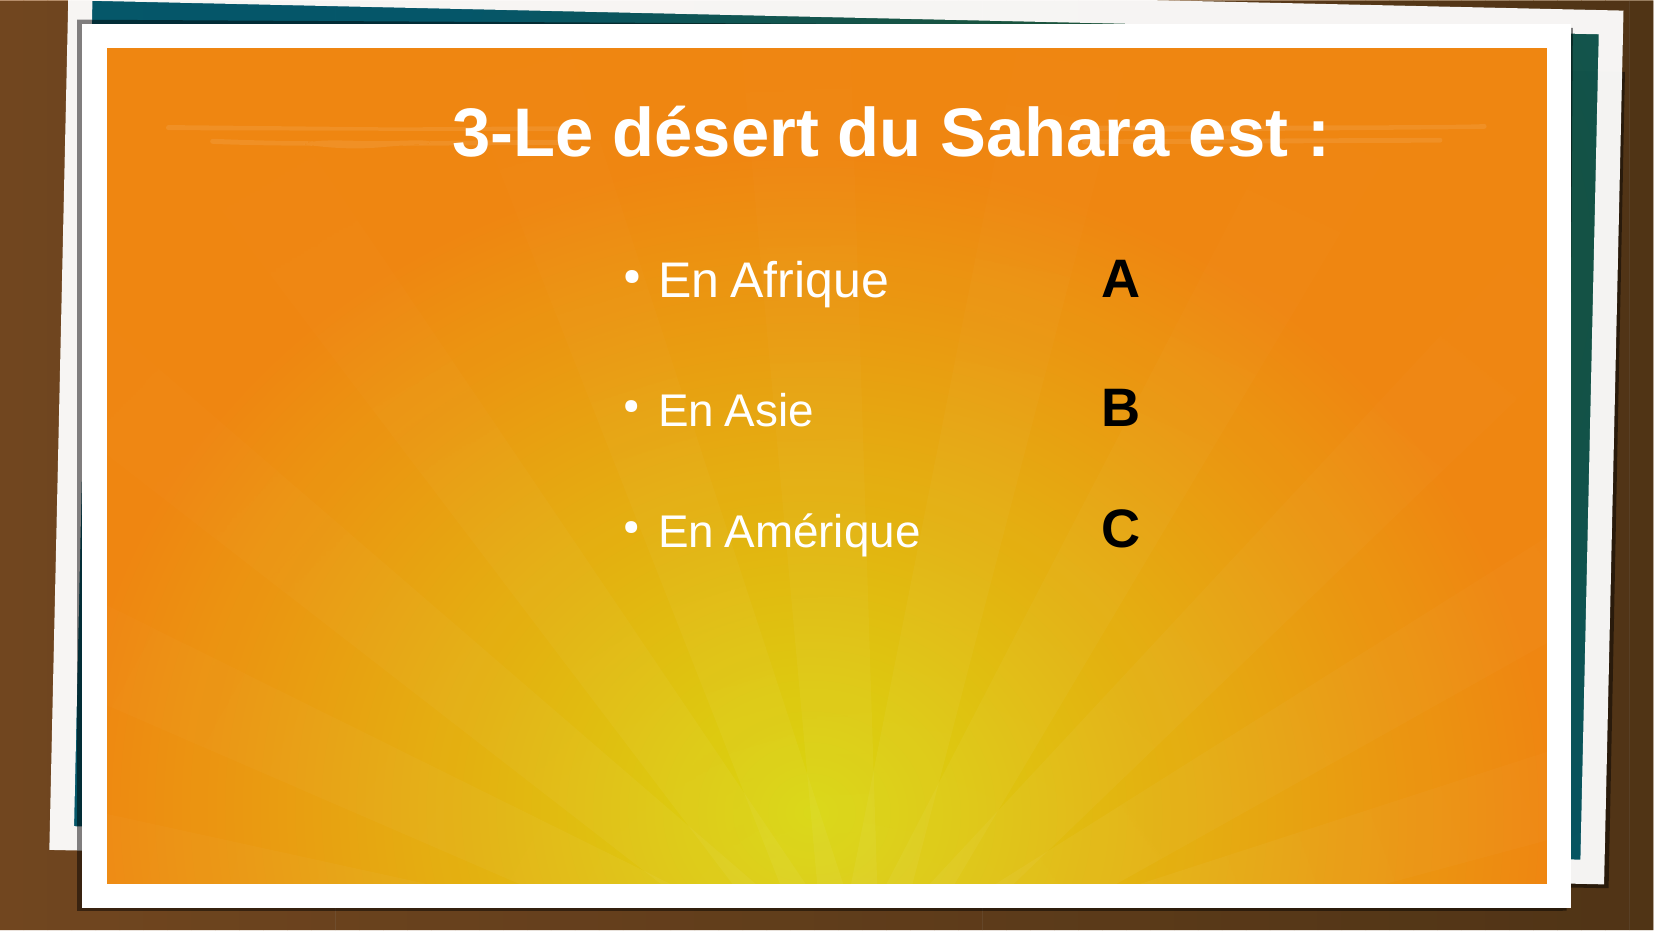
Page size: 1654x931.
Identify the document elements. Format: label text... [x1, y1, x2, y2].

list En Afrique A En Asie B En Amérique C [162, 248, 1217, 815]
title 3-Le désert du Sahara est : [318, 56, 1465, 210]
